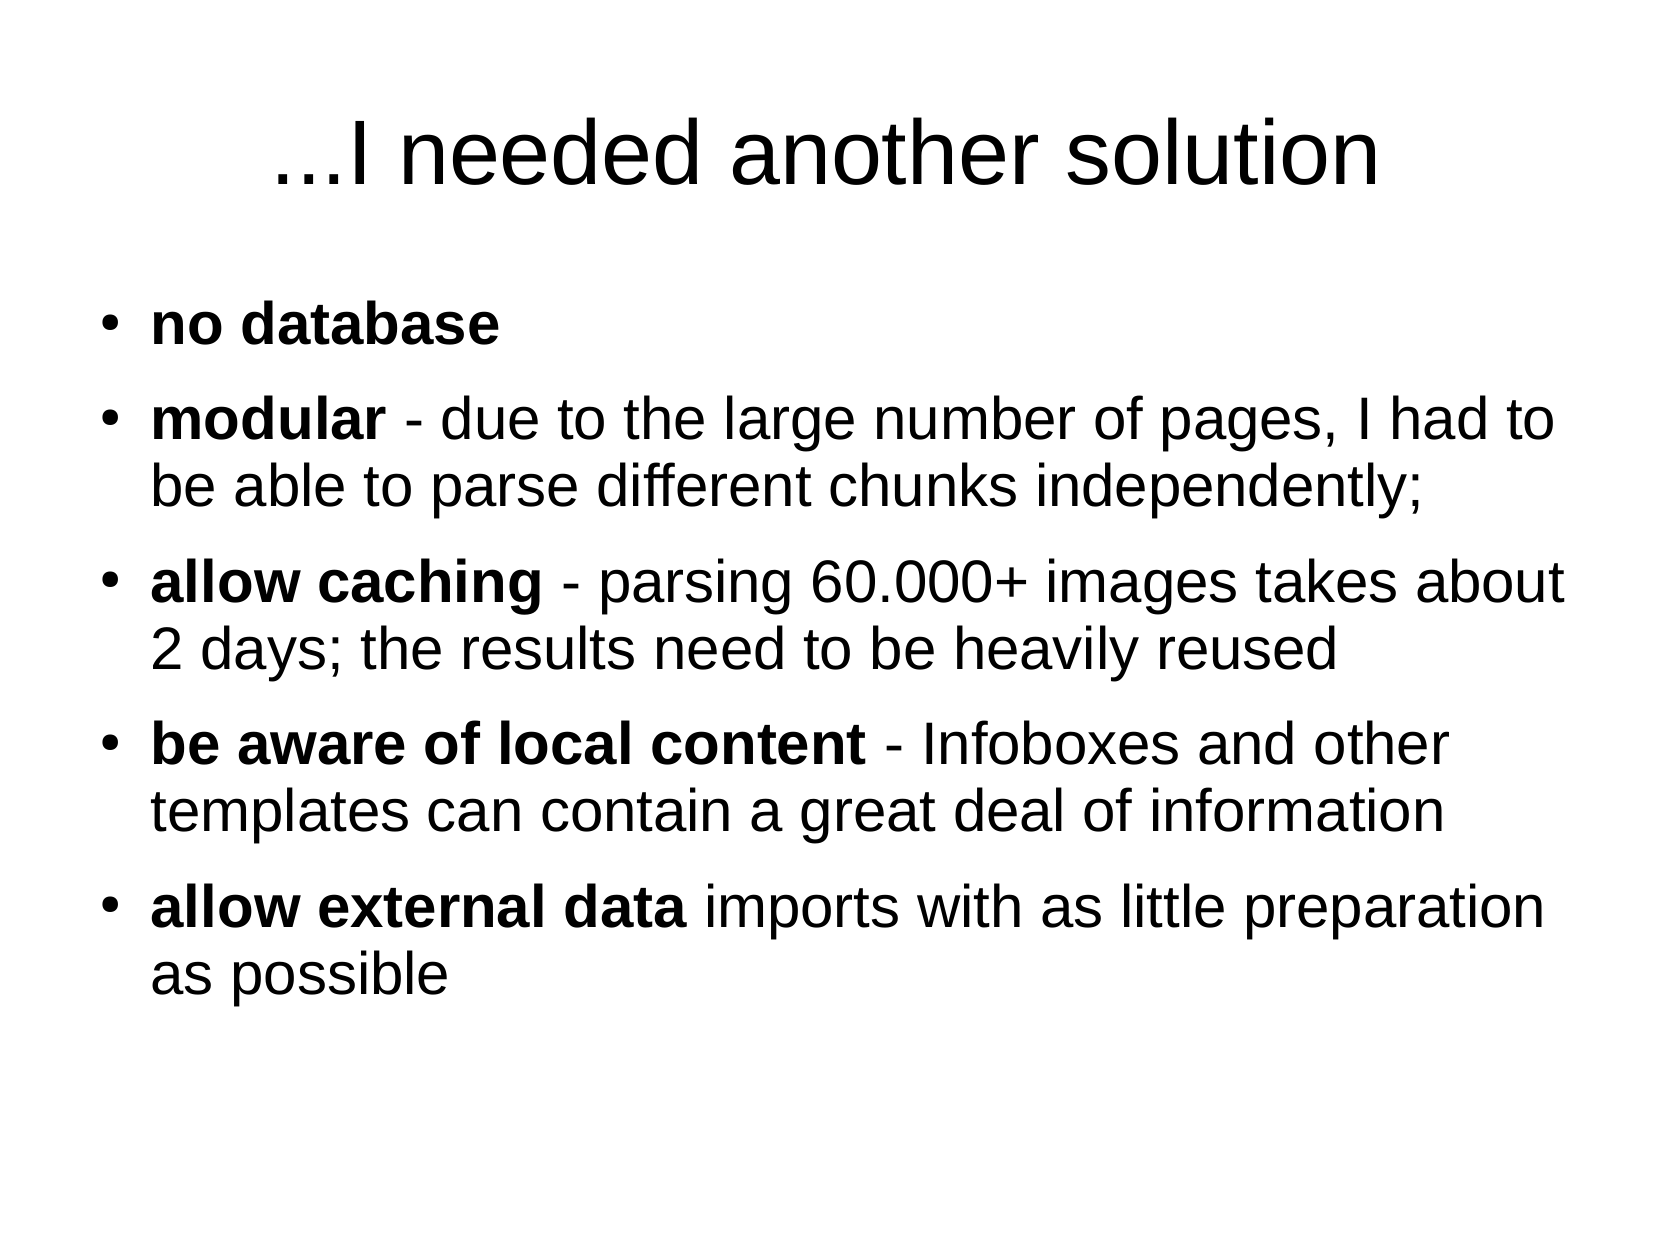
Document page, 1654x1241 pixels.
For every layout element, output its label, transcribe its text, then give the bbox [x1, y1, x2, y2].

title ...I needed another solution [82, 49, 1571, 257]
list no database modular - due to the large number of pages, I had to be able to parse different chunks independently; allow caching - parsing 60.000+ images takes about 2 days; the results need to be heavily reused be aware of local content - Infoboxes and other templates can contain a great deal of information allow external data imports with as little preparation as possible [82, 290, 1571, 1010]
